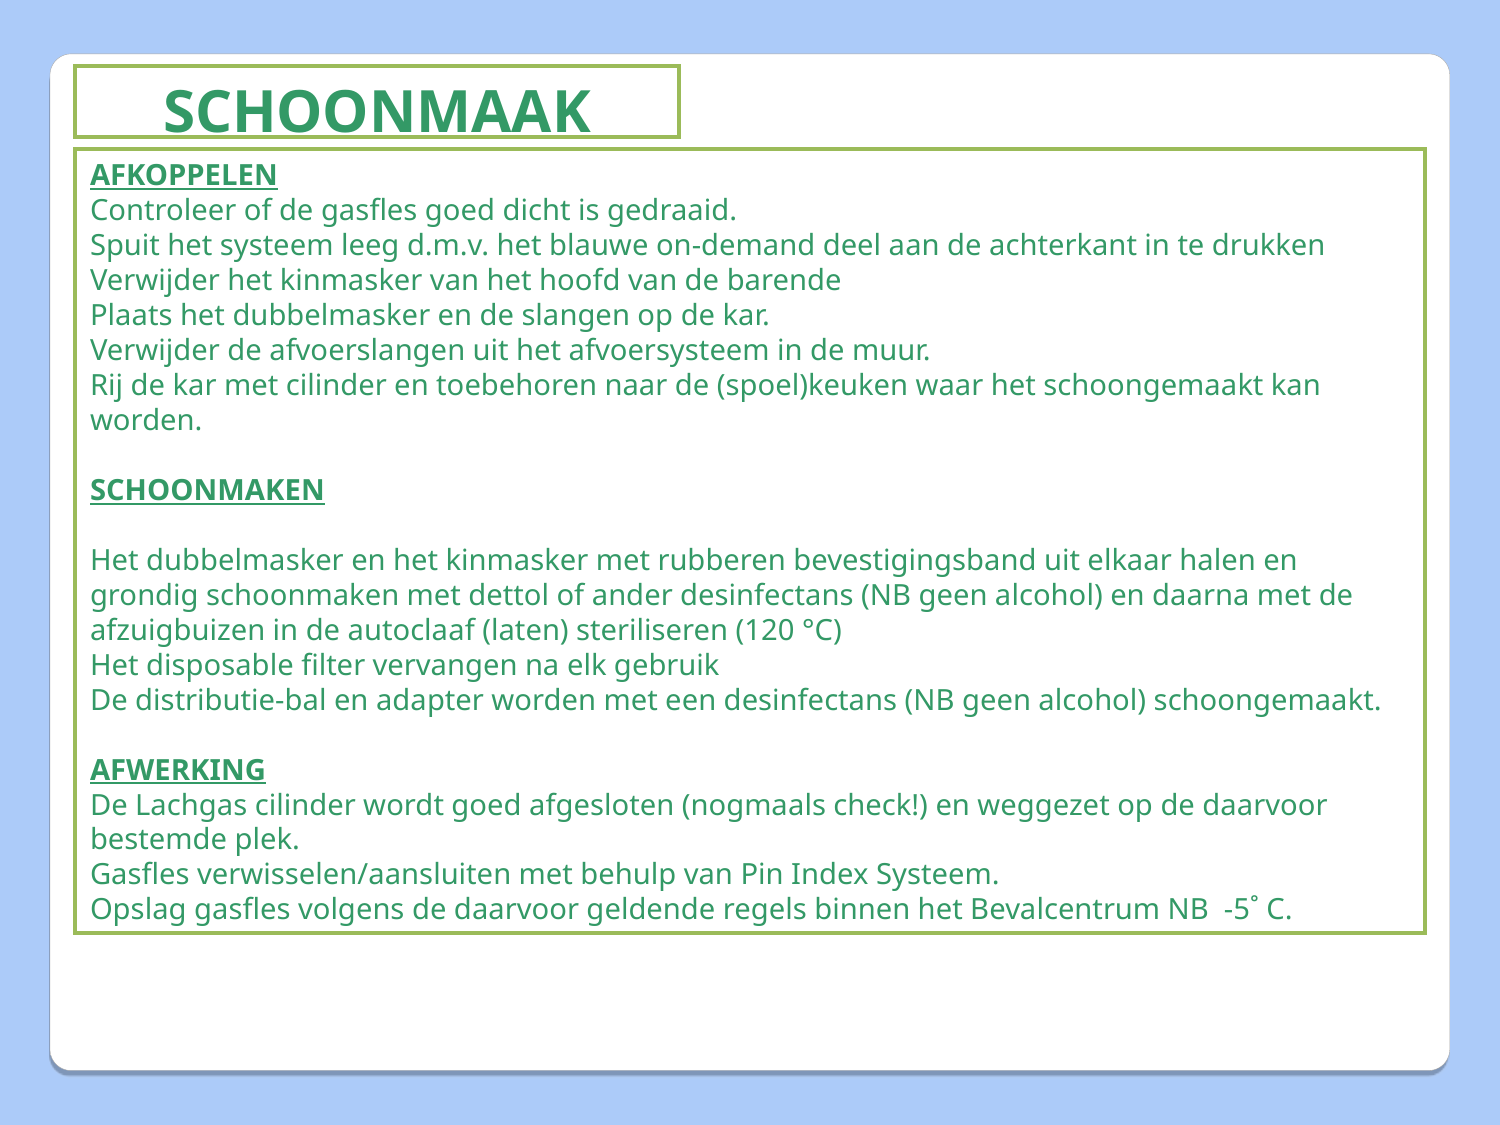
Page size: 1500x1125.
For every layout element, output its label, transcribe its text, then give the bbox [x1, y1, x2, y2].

text_box SCHOONMAAK [75, 66, 679, 137]
text_box AFKOPPELEN Controleer of de gasfles goed dicht is gedraaid. Spuit het systeem leeg d.m.v. het blauwe on-demand deel aan de achterkant in te drukken Verwijder het kinmasker van het hoofd van de barende Plaats het dubbelmasker en de slangen op de kar. Verwijder de afvoerslangen uit het afvoersysteem in de muur. Rij de kar met cilinder en toebehoren naar de (spoel)keuken waar het schoongemaakt kan worden. SCHOONMAKEN Het dubbelmasker en het kinmasker met rubberen bevestigingsband uit elkaar halen en grondig schoonmaken met dettol of ander desinfectans (NB geen alcohol) en daarna met de afzuigbuizen in de autoclaaf (laten) steriliseren (120 °C) Het disposable filter vervangen na elk gebruik De distributie-bal en adapter worden met een desinfectans (NB geen alcohol) schoongemaakt. AFWERKING De Lachgas cilinder wordt goed afgesloten (nogmaals check!) en weggezet op de daarvoor bestemde plek. Gasfles verwisselen/aansluiten met behulp van Pin Index Systeem. Opslag gasfles volgens de daarvoor geldende regels binnen het Bevalcentrum NB -5˚ C. [75, 149, 1425, 933]
